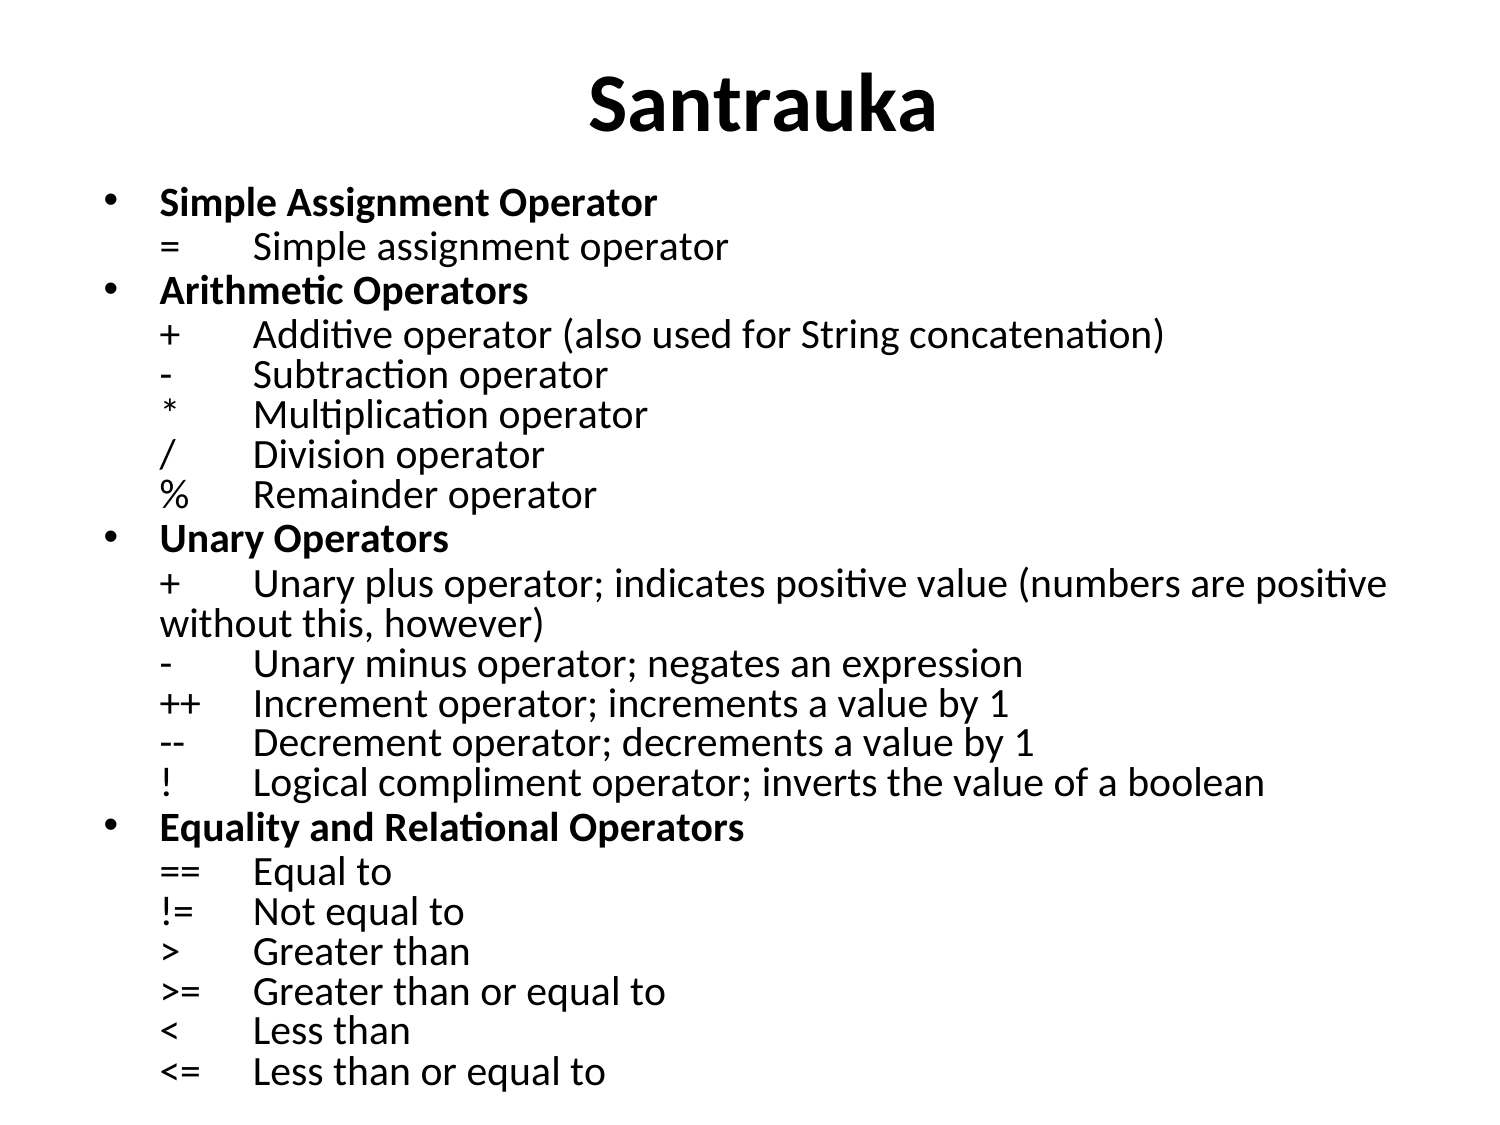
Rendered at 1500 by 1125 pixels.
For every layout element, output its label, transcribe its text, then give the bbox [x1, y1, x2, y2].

text_box Simple Assignment Operator = Simple assignment operator Arithmetic Operators + Additive operator (also used for String concatenation) - Subtraction operator * Multiplication operator / Division operator % Remainder operator Unary Operators + Unary plus operator; indicates positive value (numbers are positive without this, however) - Unary minus operator; negates an expression ++ Increment operator; increments a value by 1 -- Decrement operator; decrements a value by 1 ! Logical compliment operator; inverts the value of a boolean Equality and Relational Operators == Equal to != Not equal to > Greater than >= Greater than or equal to < Less than <= Less than or equal to [88, 177, 1439, 1101]
text_box Santrauka [88, 18, 1439, 177]
